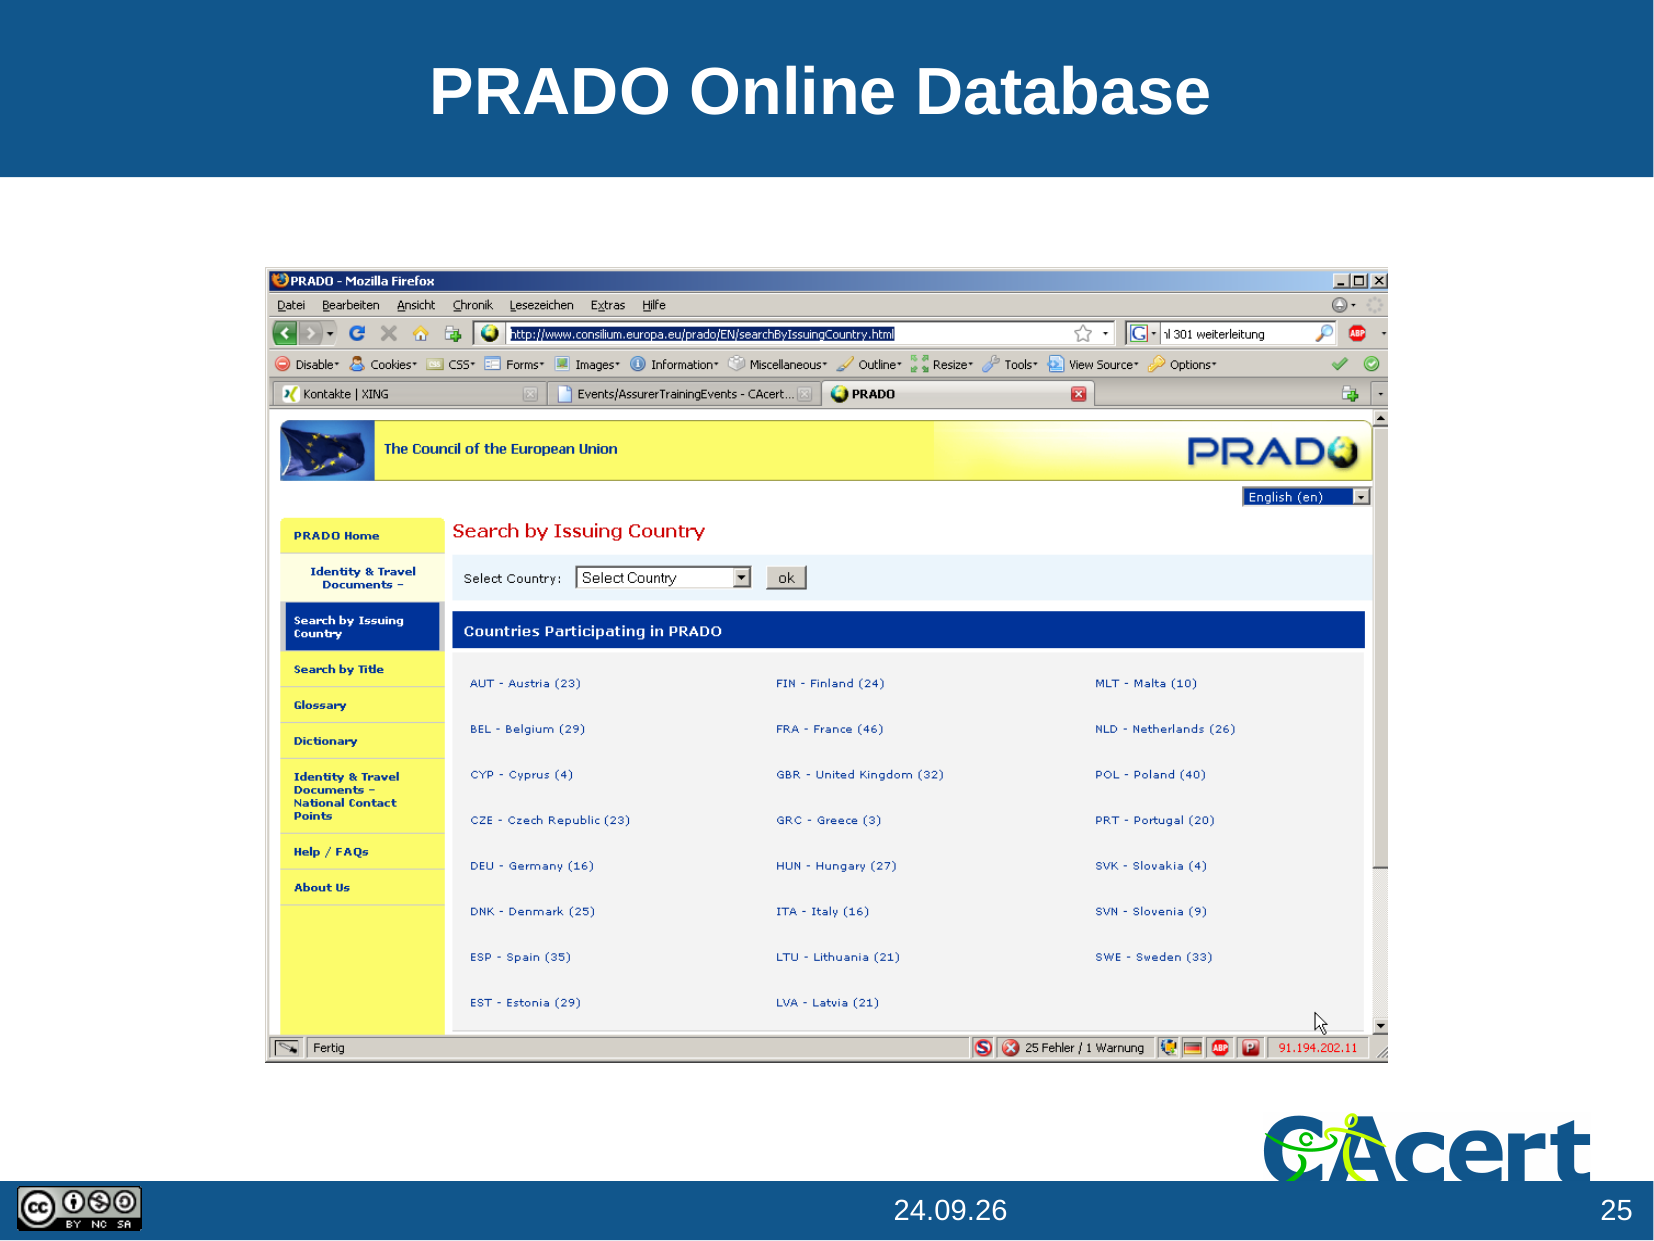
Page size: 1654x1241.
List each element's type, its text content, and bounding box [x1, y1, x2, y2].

picture [265, 267, 1388, 1063]
title PRADO Online Database [76, 17, 1565, 166]
picture [17, 1186, 142, 1231]
picture [1263, 1112, 1591, 1181]
